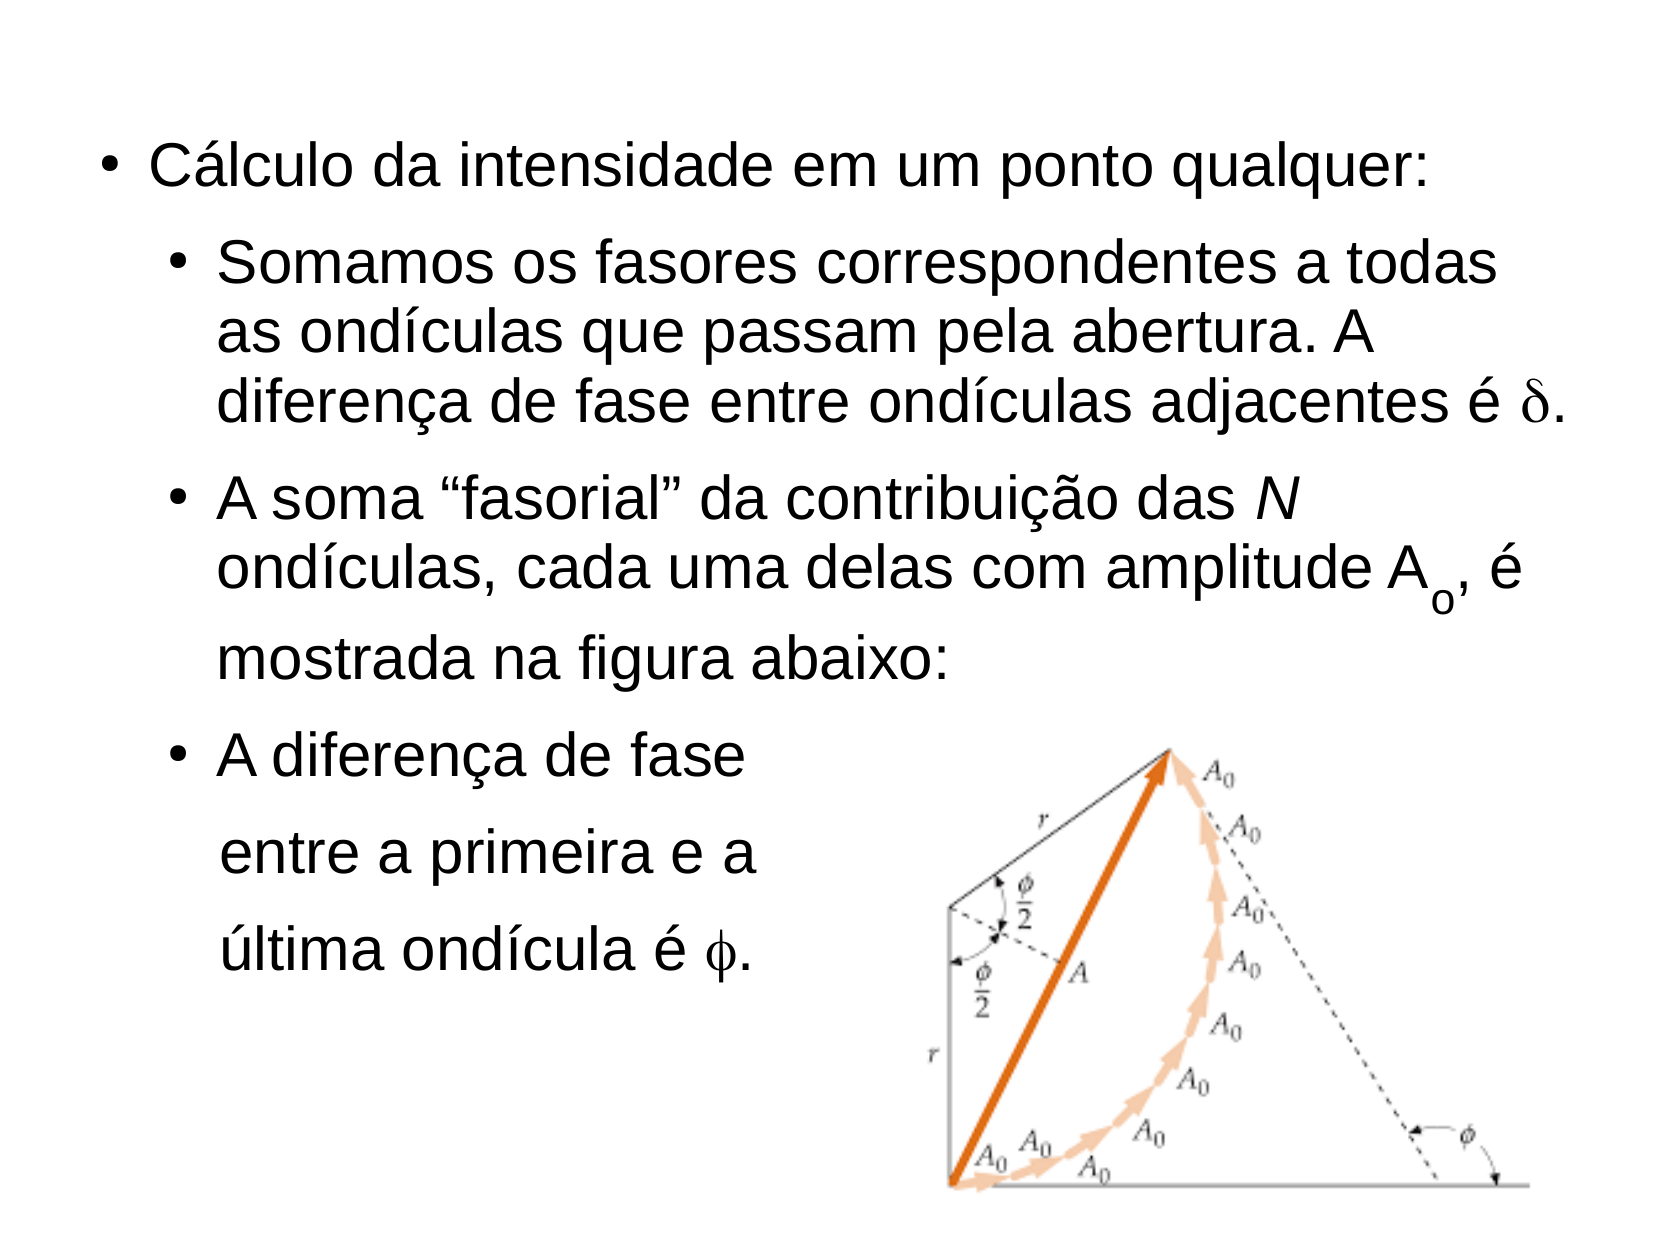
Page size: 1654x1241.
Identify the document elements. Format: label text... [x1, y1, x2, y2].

list Cálculo da intensidade em um ponto qualquer: Somamos os fasores correspondentes a todas as ondículas que passam pela abertura. A diferença de fase entre ondículas adjacentes é d. A soma “fasorial” da contribuição das N ondículas, cada uma delas com amplitude Ao, é mostrada na figura abaixo: A diferença de fase entre a primeira e a última ondícula é f. [82, 129, 1571, 1010]
picture [891, 744, 1570, 1196]
